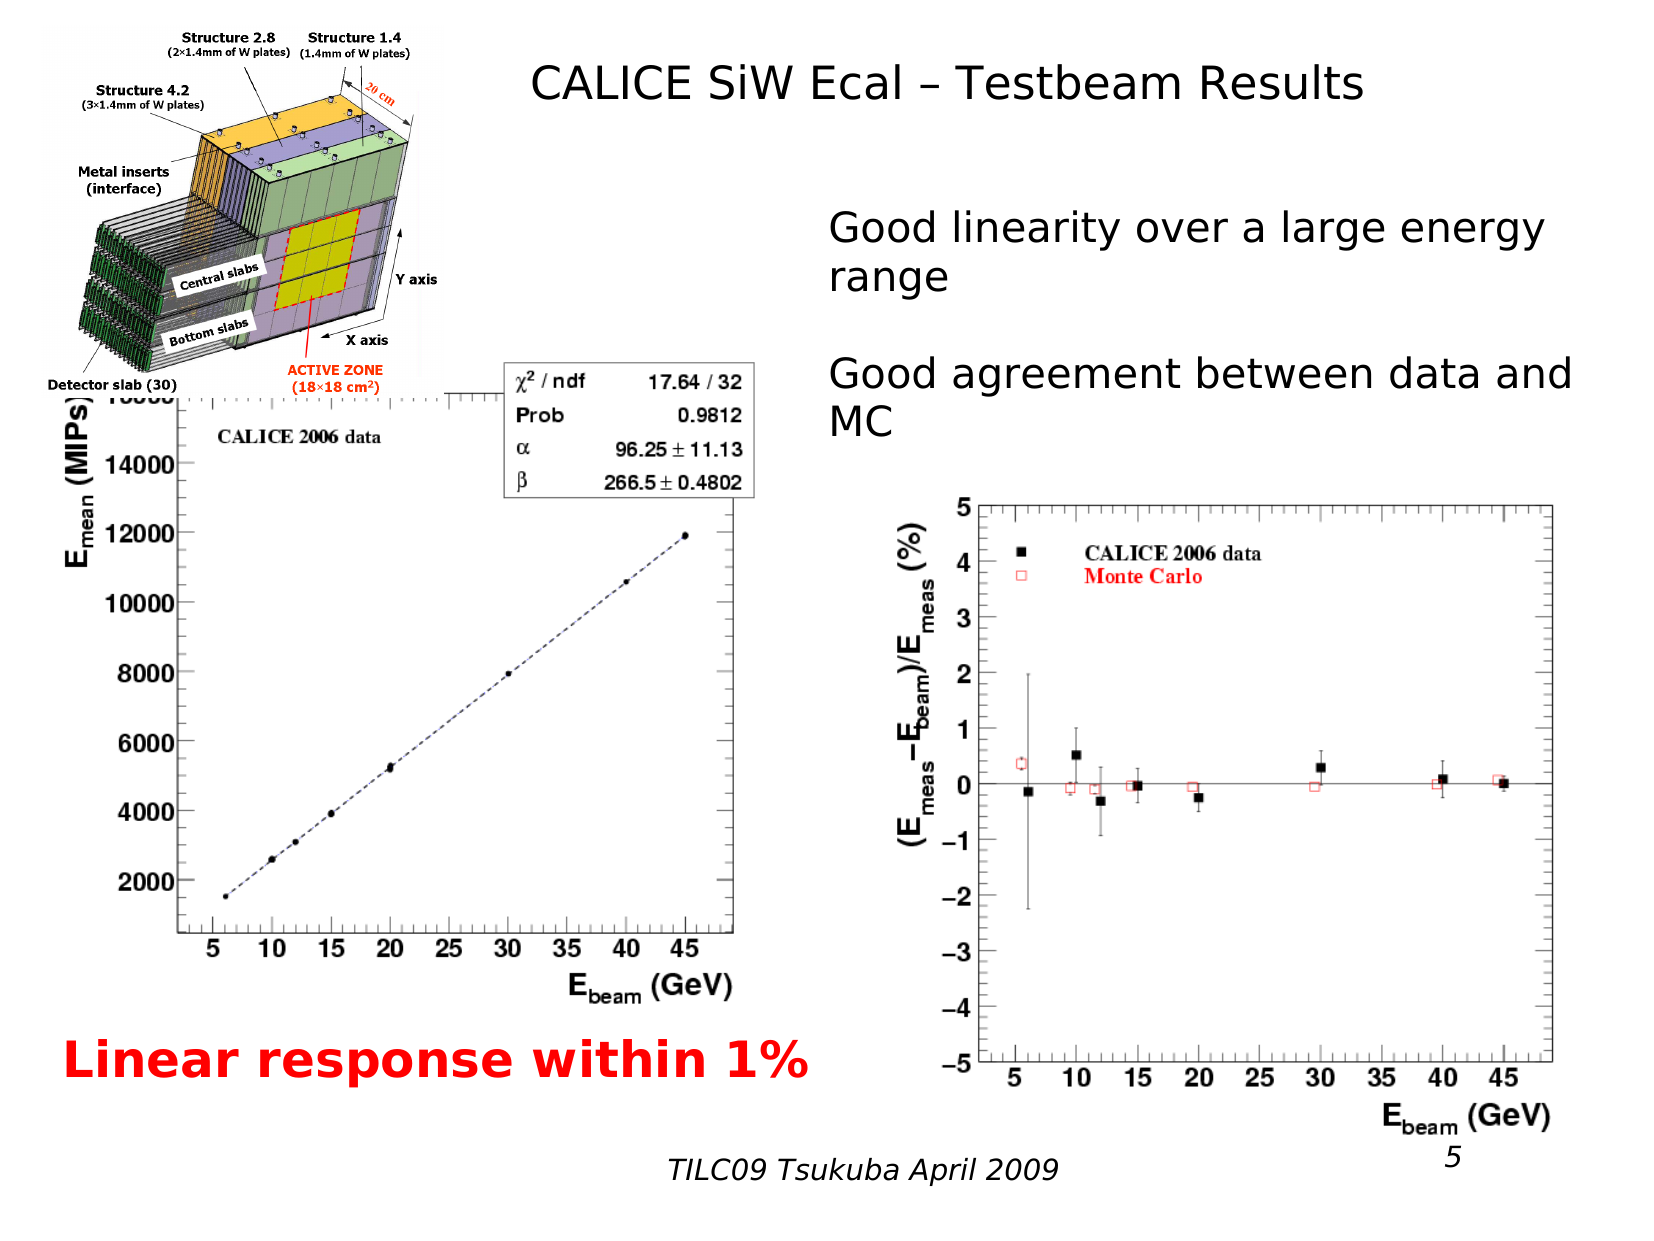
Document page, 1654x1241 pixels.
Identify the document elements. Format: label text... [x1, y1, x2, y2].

text_box CALICE SiW Ecal – Testbeam Results [515, 49, 1366, 118]
picture [41, 25, 756, 1005]
text_box Linear response within 1% [47, 1023, 826, 1097]
text_box Good linearity over a large energy range Good agreement between data and MC [813, 196, 1601, 455]
picture [891, 491, 1571, 1136]
